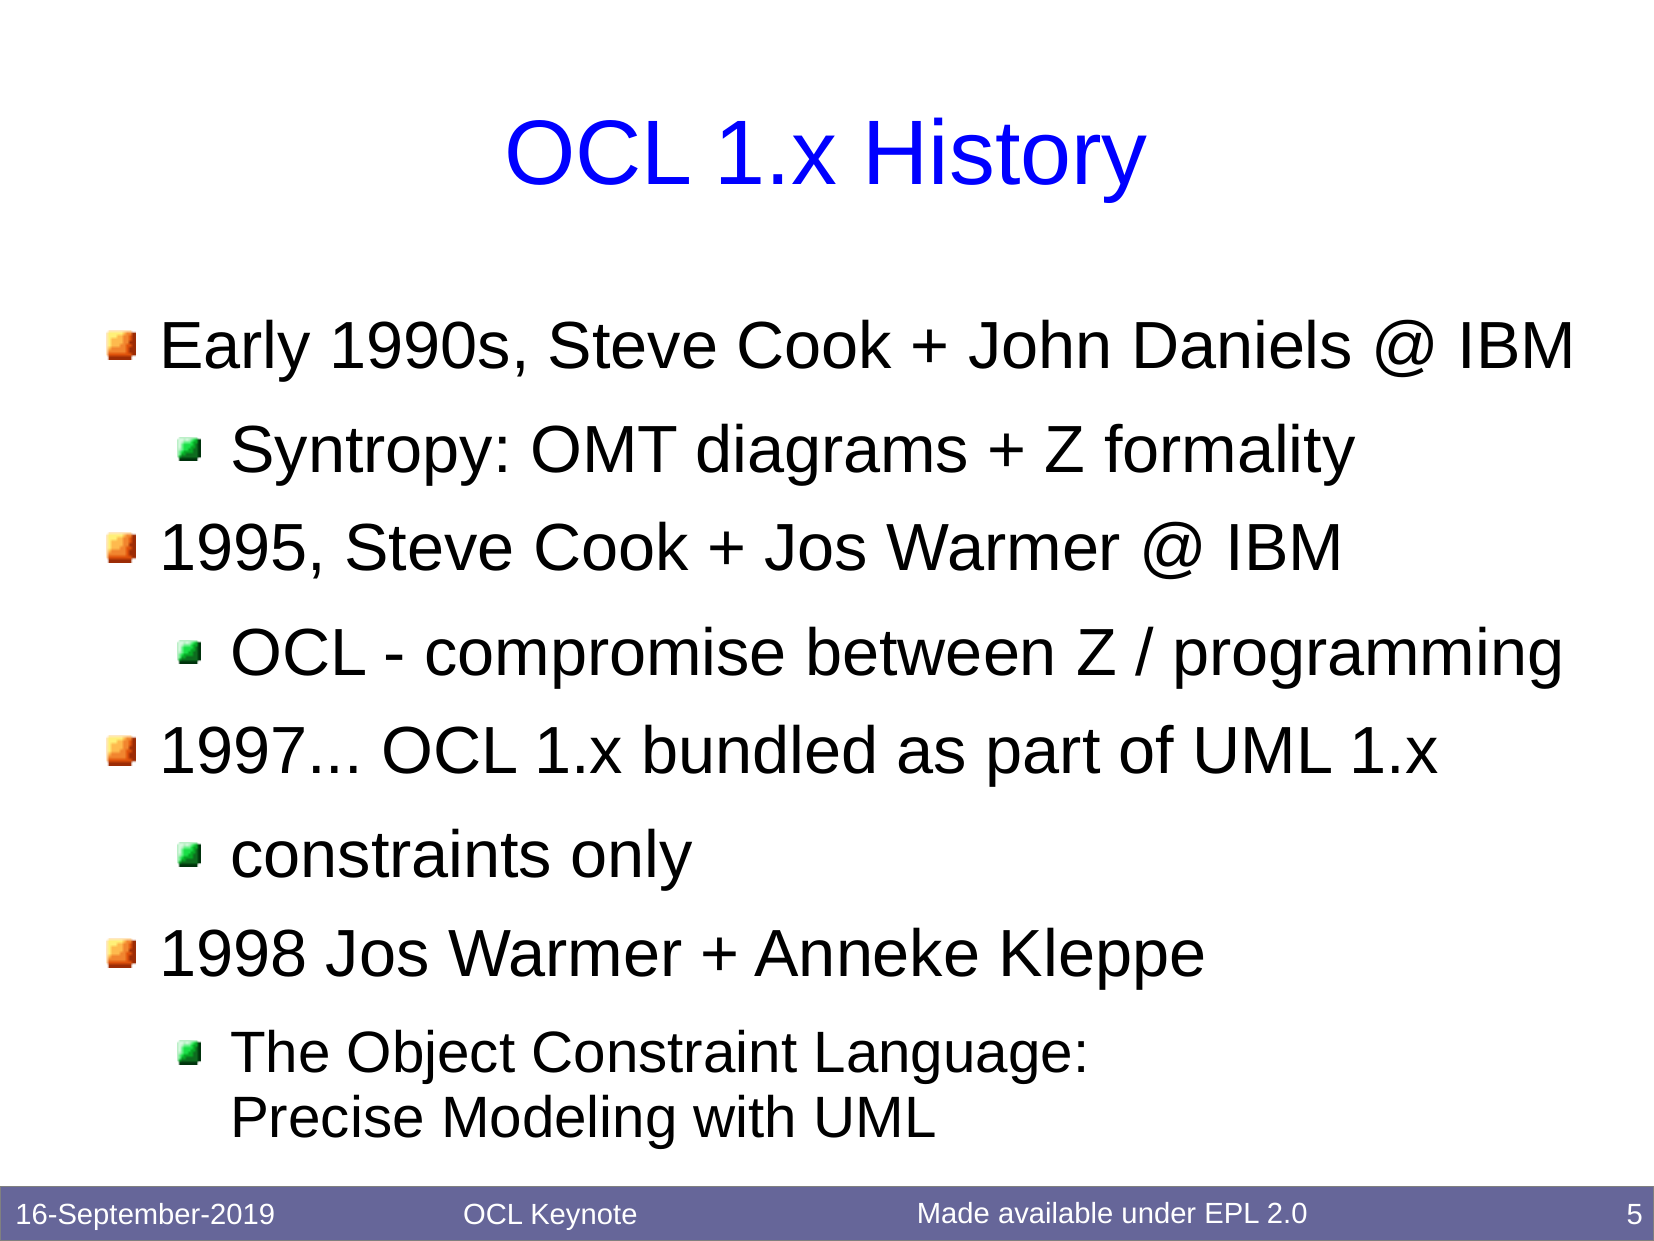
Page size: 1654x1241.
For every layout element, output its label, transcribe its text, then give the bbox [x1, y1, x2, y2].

list Early 1990s, Steve Cook + John Daniels @ IBM Syntropy: OMT diagrams + Z formality 1995, Steve Cook + Jos Warmer @ IBM OCL - compromise between Z / programming 1997... OCL 1.x bundled as part of UML 1.x constraints only 1998 Jos Warmer + Anneke Kleppe The Object Constraint Language: Precise Modeling with UML [88, 307, 1615, 1172]
title OCL 1.x History [82, 49, 1571, 257]
